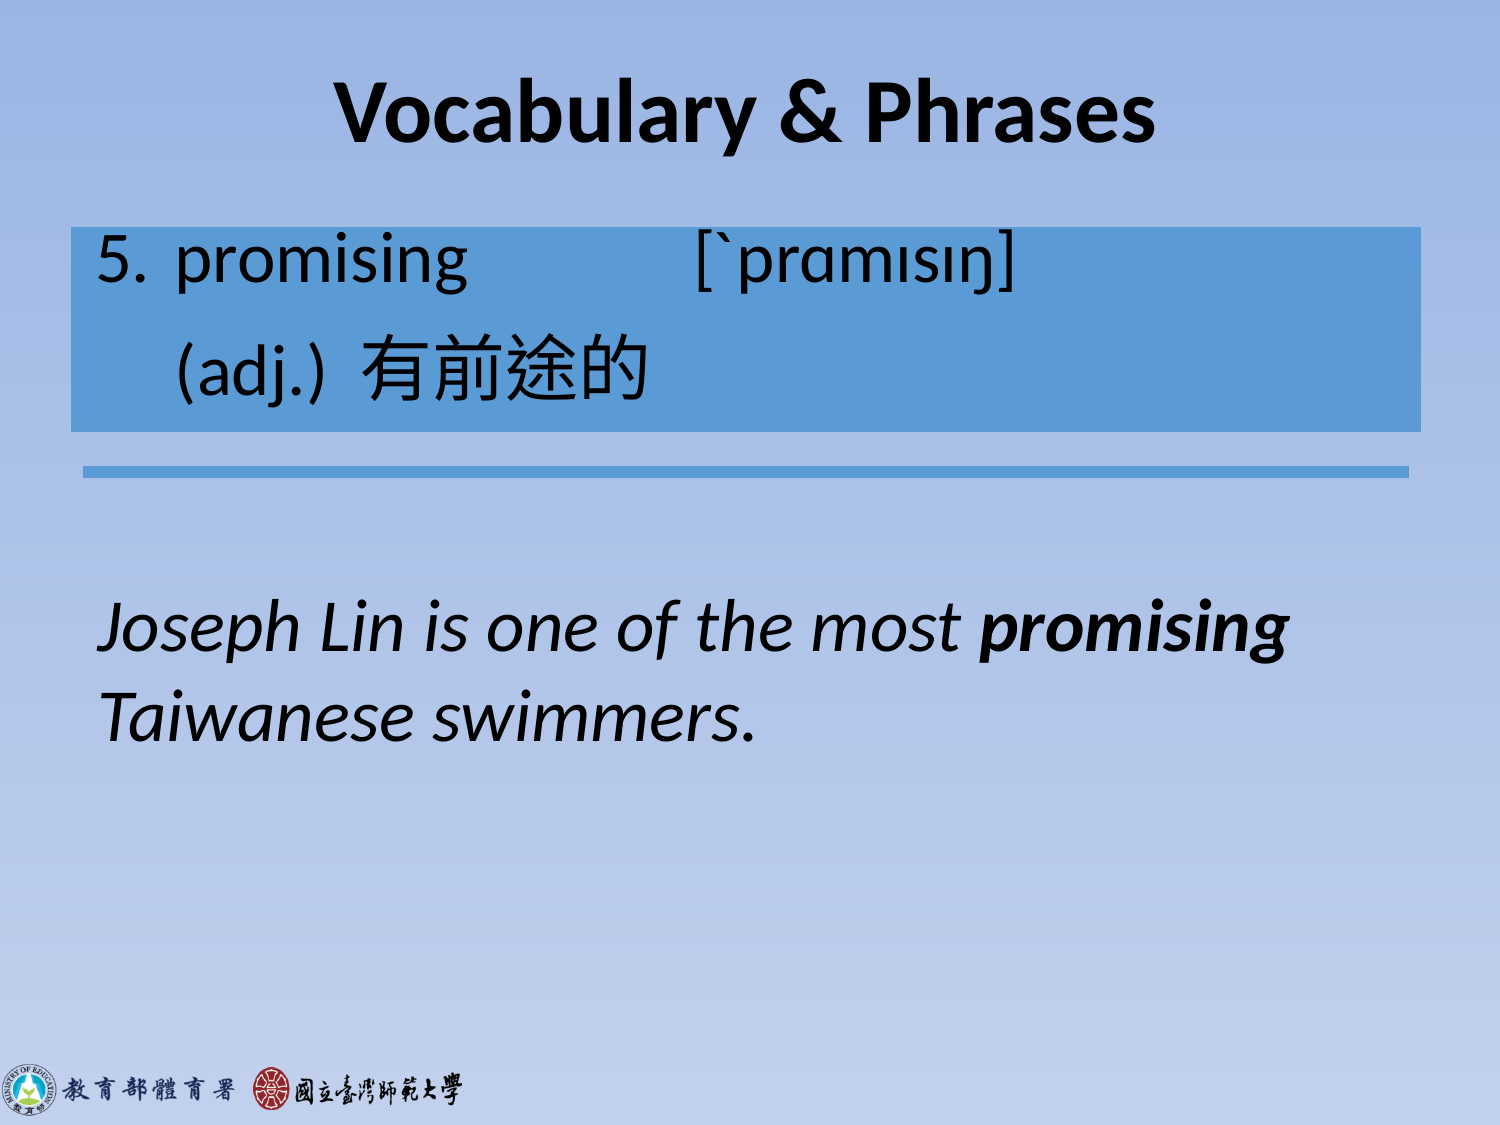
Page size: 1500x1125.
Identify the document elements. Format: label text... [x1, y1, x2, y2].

title Vocabulary & Phrases [70, 11, 1421, 200]
text_box [83, 466, 1409, 478]
table_header [ˋprɑmɪsɪŋ] [693, 227, 1421, 311]
table_cell (adj.) 有前途的 [175, 311, 1421, 432]
table_cell [71, 311, 175, 432]
table_header promising [175, 227, 693, 311]
text_box Joseph Lin is one of the most promising Taiwanese swimmers. [82, 568, 1433, 766]
table_header 5. [71, 227, 175, 311]
